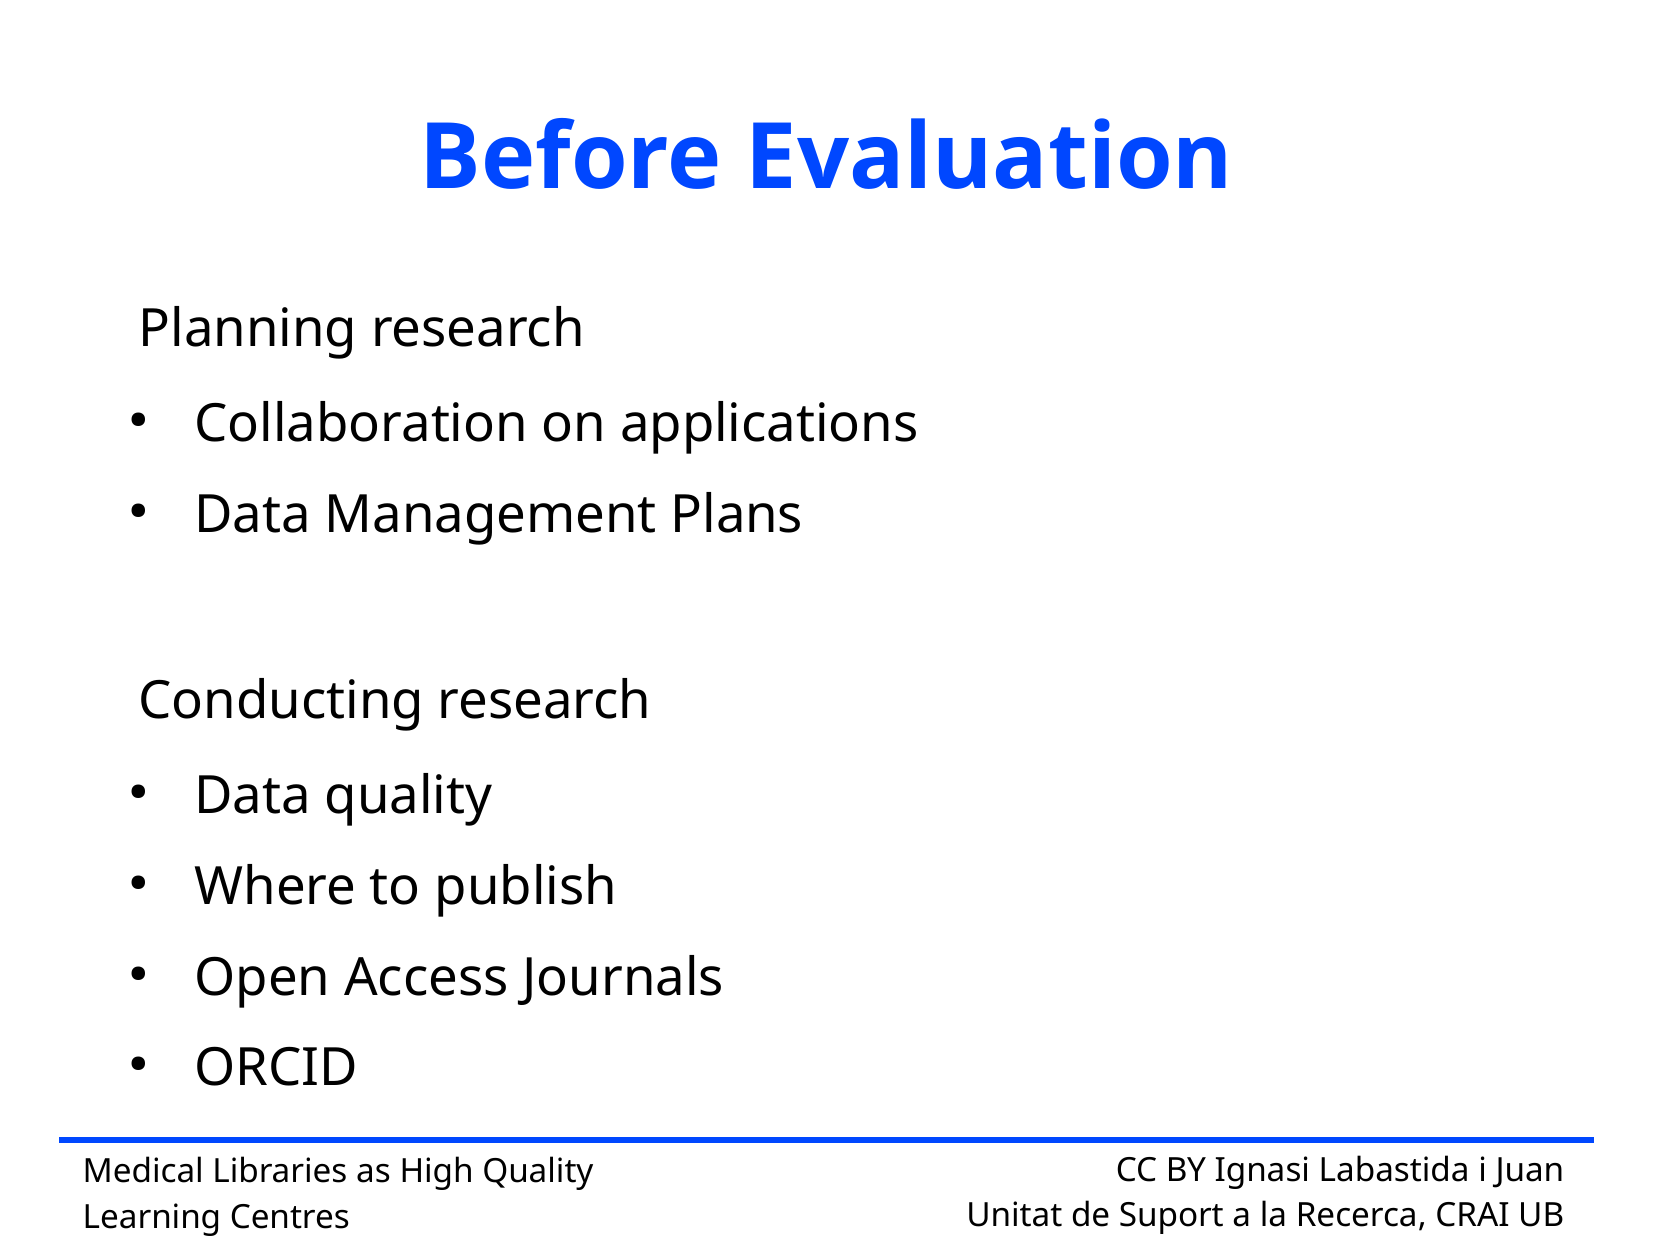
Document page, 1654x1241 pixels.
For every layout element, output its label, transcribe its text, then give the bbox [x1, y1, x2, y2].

title Before Evaluation [82, 49, 1571, 257]
list Planning research Collaboration on applications Data Management Plans Conducting research Data quality Where to publish Open Access Journals ORCID [82, 290, 1571, 1109]
